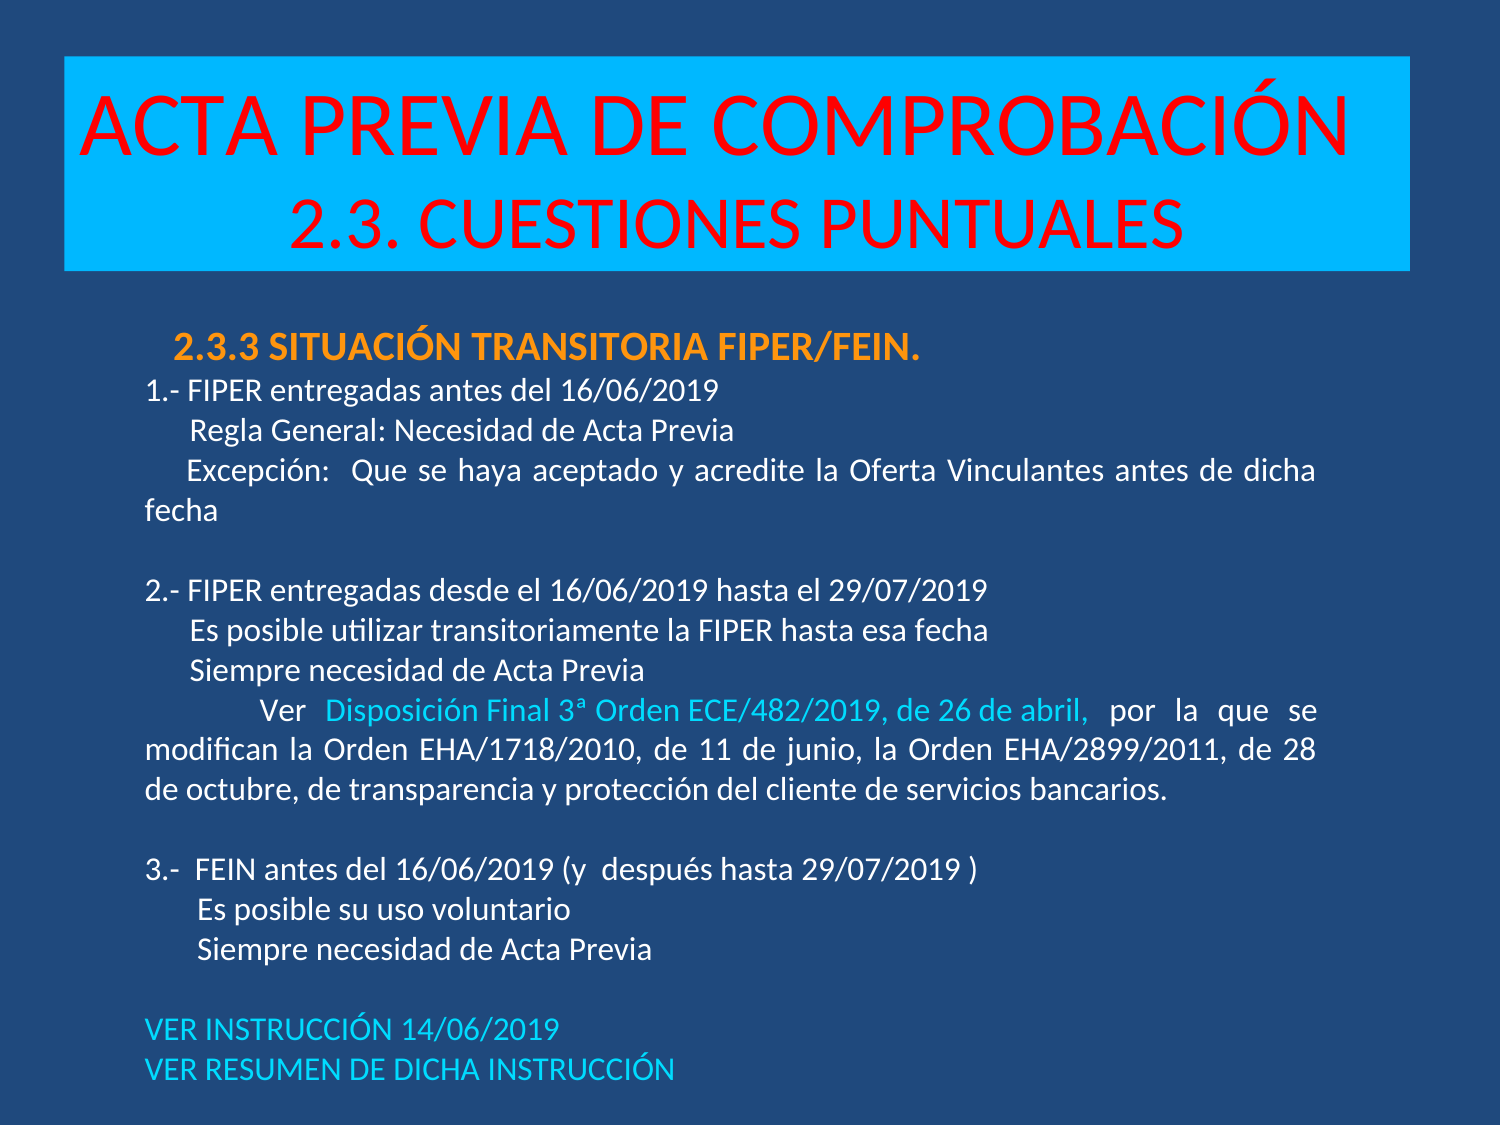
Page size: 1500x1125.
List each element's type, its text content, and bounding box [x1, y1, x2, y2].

text_box ACTA PREVIA DE COMPROBACIÓN 2.3. CUESTIONES PUNTUALES [64, 56, 1410, 272]
text_box 2.3.3 SITUACIÓN TRANSITORIA FIPER/FEIN. 1.- FIPER entregadas antes del 16/06/2019 Regla General: Necesidad de Acta Previa Excepción: Que se haya aceptado y acredite la Oferta Vinculantes antes de dicha fecha 2.- FIPER entregadas desde el 16/06/2019 hasta el 29/07/2019 Es posible utilizar transitoriamente la FIPER hasta esa fecha Siempre necesidad de Acta Previa Ver Disposición Final 3ª Orden ECE/482/2019, de 26 de abril, por la que se modifican la Orden EHA/1718/2010, de 11 de junio, la Orden EHA/2899/2011, de 28 de octubre, de transparencia y protección del cliente de servicios bancarios. 3.- FEIN antes del 16/06/2019 (y después hasta 29/07/2019 ) Es posible su uso voluntario Siempre necesidad de Acta Previa VER INSTRUCCIÓN 14/06/2019 VER RESUMEN DE DICHA INSTRUCCIÓN [129, 310, 1333, 966]
